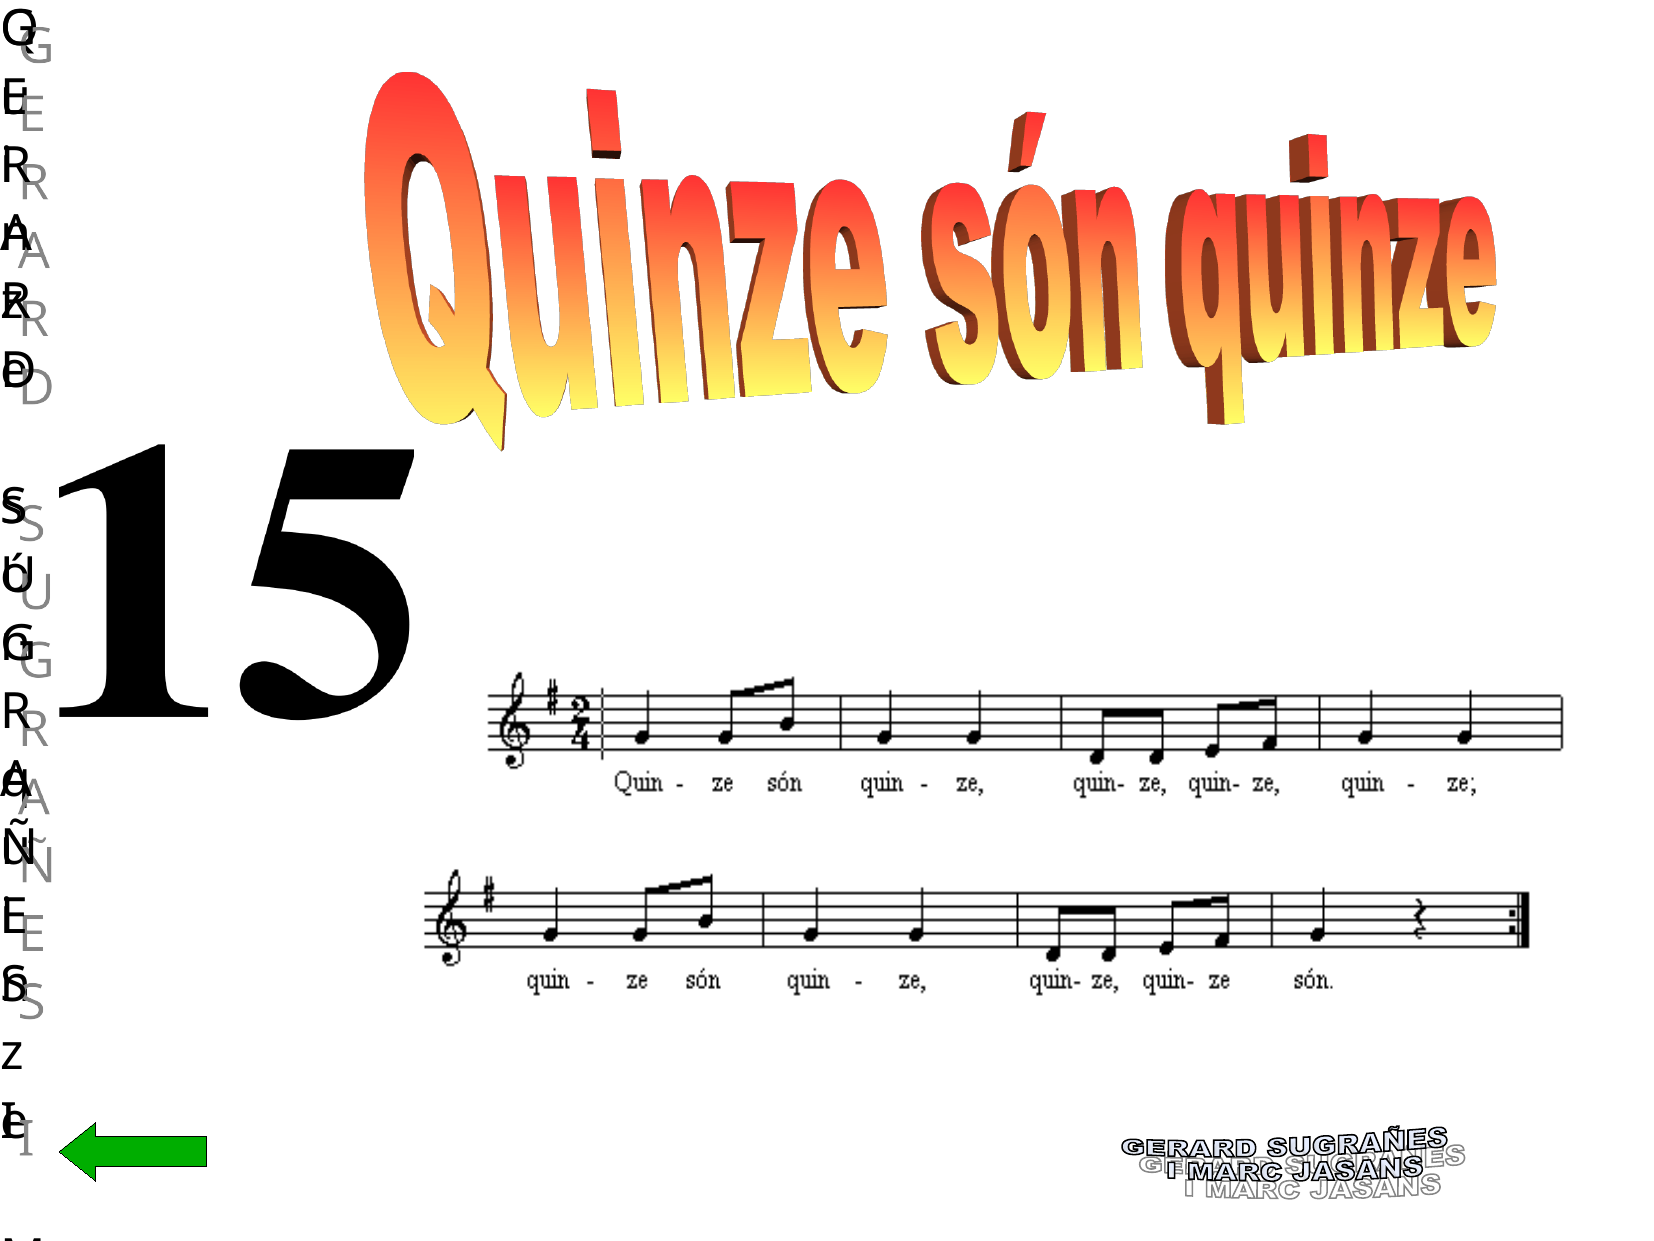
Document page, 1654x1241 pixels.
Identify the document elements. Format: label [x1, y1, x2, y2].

text_box [1139, 1157, 1162, 1173]
text_box [1147, 1139, 1165, 1156]
text_box [1278, 1126, 1447, 1199]
text_box [1185, 1139, 1282, 1199]
picture [59, 413, 1625, 1064]
text_box [1122, 1139, 1144, 1155]
text_box [1267, 1138, 1287, 1157]
text_box [1445, 1145, 1465, 1166]
text_box [1421, 1174, 1441, 1195]
text_box [59, 1122, 207, 1182]
text_box [1164, 1140, 1212, 1179]
